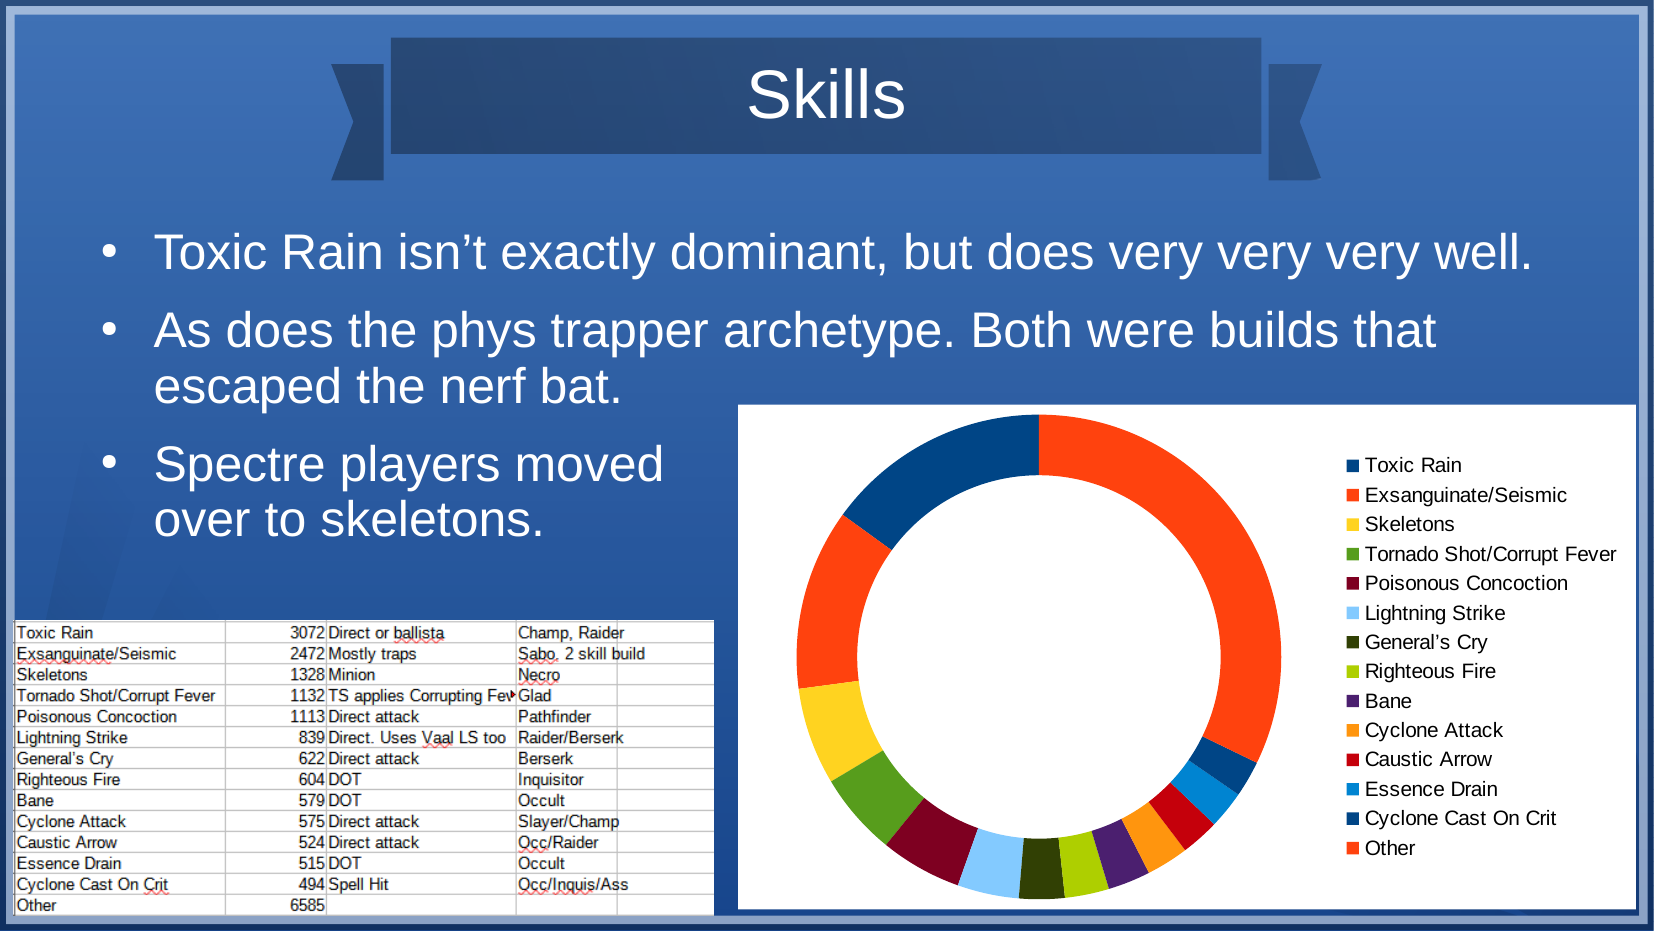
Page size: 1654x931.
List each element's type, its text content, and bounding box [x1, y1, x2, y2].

title Skills [389, 35, 1264, 154]
list Toxic Rain isn’t exactly dominant, but does very very very well. As does the phys trapper archetype. Both were builds that escaped the nerf bat. Spectre players moved over to skeletons. [82, 224, 1571, 848]
chart [738, 404, 1636, 910]
picture [13, 620, 714, 916]
